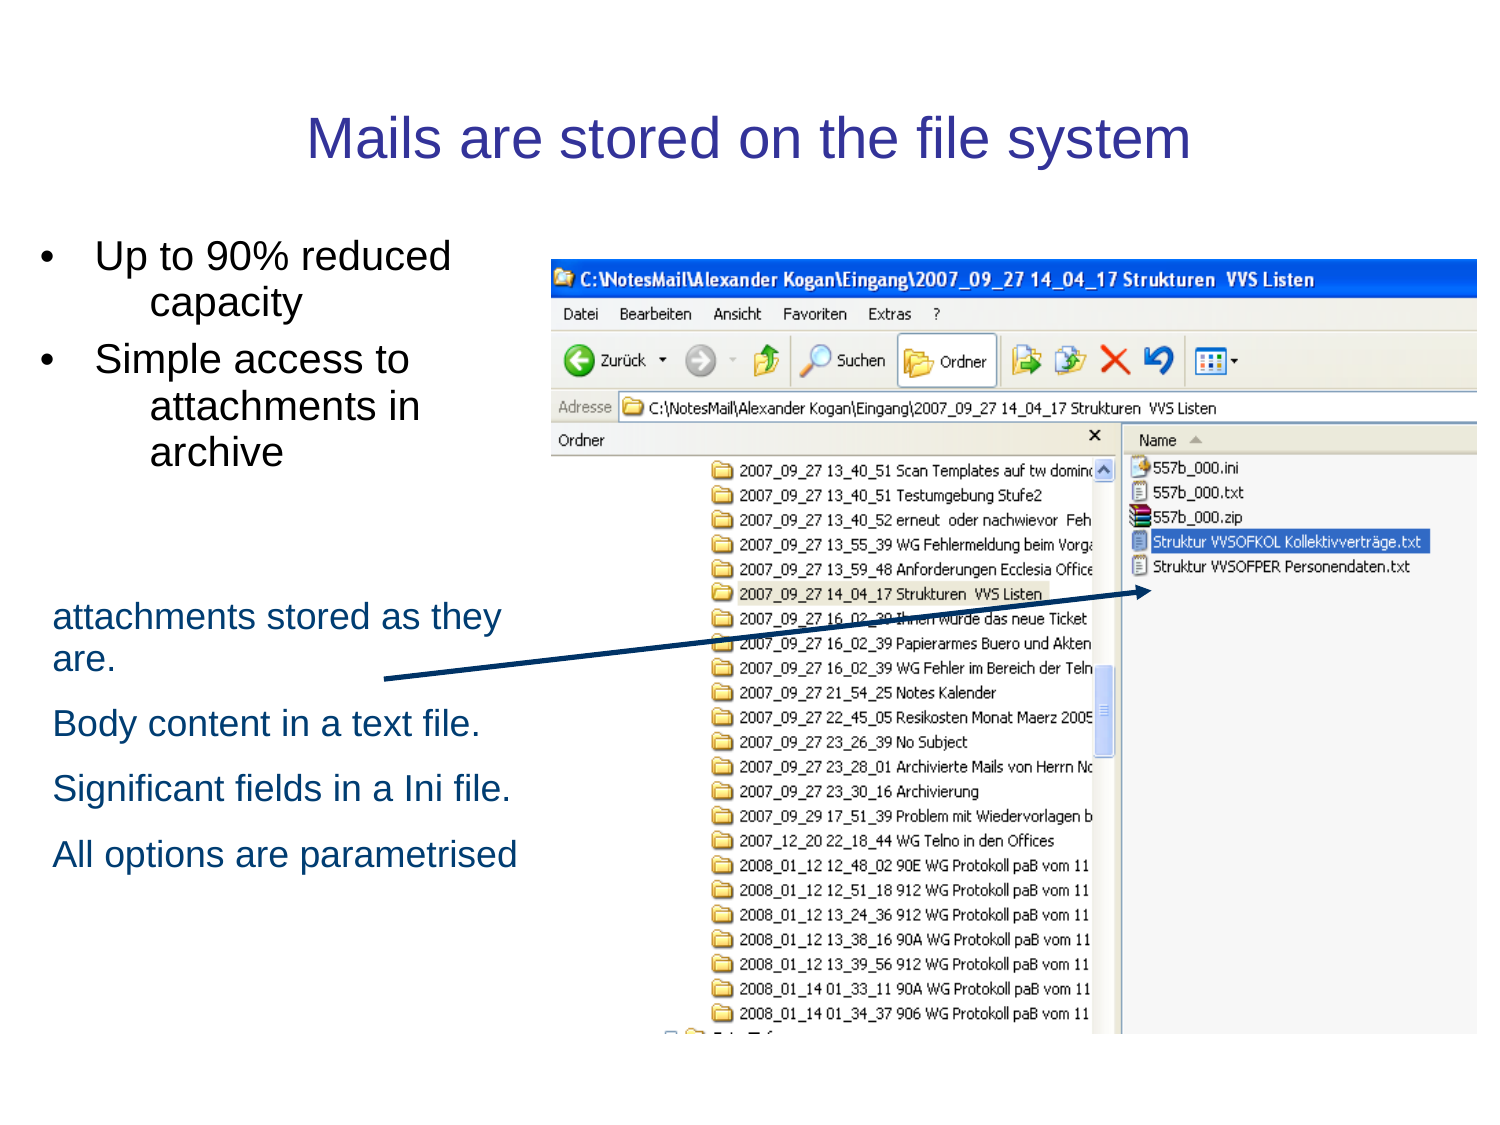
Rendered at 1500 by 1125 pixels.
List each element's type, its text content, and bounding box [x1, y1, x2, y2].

list Up to 90% reduced capacity Simple access to attachments in archive [24, 224, 475, 532]
picture [551, 259, 1477, 1034]
title Mails are stored on the file system [75, 45, 1426, 233]
text_box attachments stored as they are. Body content in a text file. Significant fields in a Ini file. All options are parametrised [37, 587, 551, 884]
